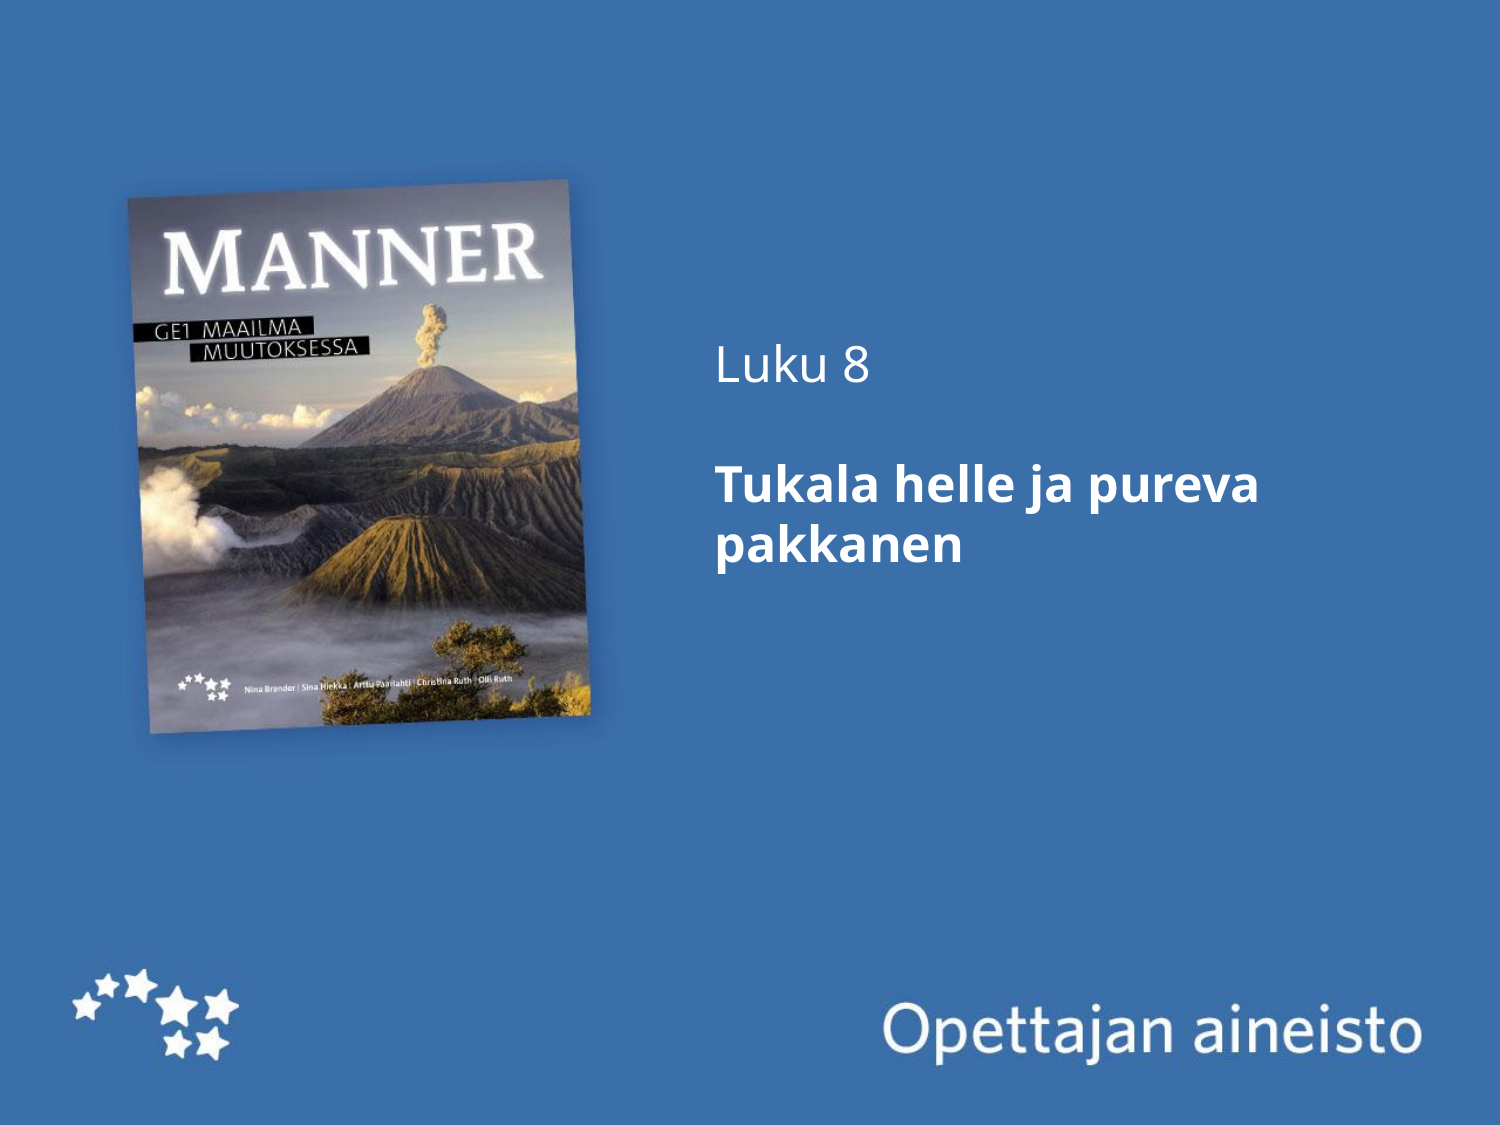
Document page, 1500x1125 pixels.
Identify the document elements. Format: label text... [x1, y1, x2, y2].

text_box Luku 8 Tukala helle ja pureva pakkanen [699, 324, 1378, 583]
picture [0, 0, 1500, 1125]
